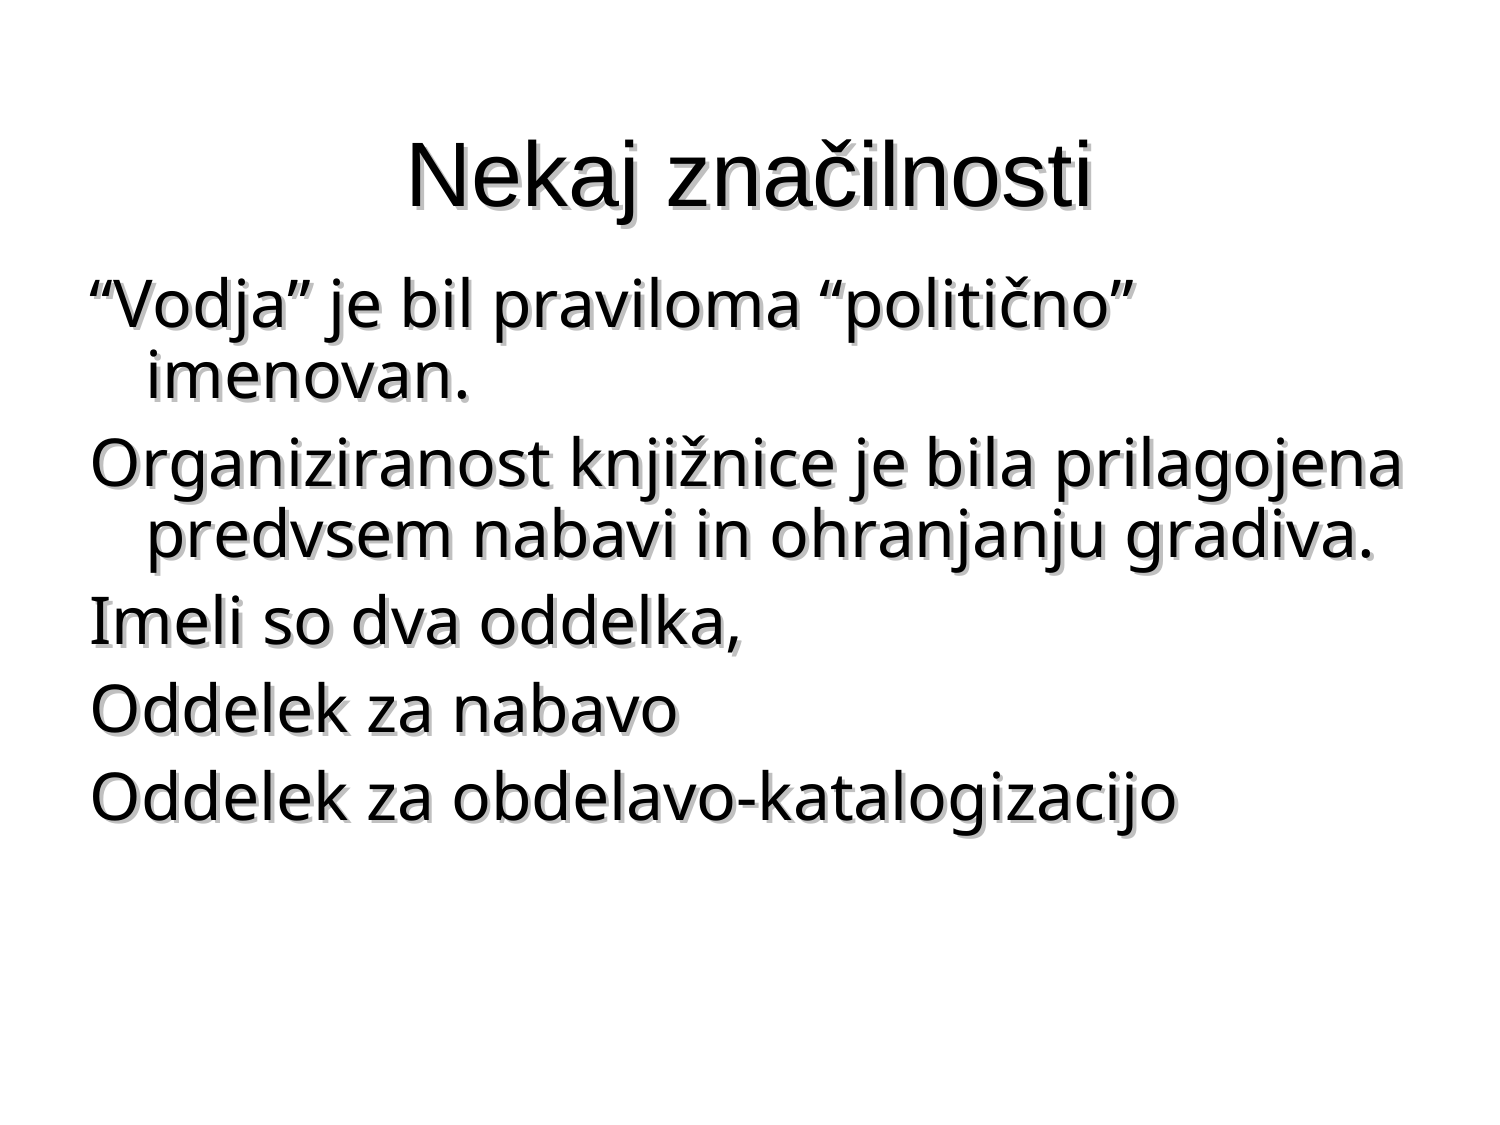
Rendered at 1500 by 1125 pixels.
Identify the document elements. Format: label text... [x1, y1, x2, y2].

title Nekaj značilnosti [75, 25, 1426, 233]
list “Vodja” je bil praviloma “politično” imenovan. Organiziranost knjižnice je bila prilagojena predvsem nabavi in ohranjanju gradiva. Imeli so dva oddelka, Oddelek za nabavo Oddelek za obdelavo-katalogizacijo [75, 262, 1426, 1006]
